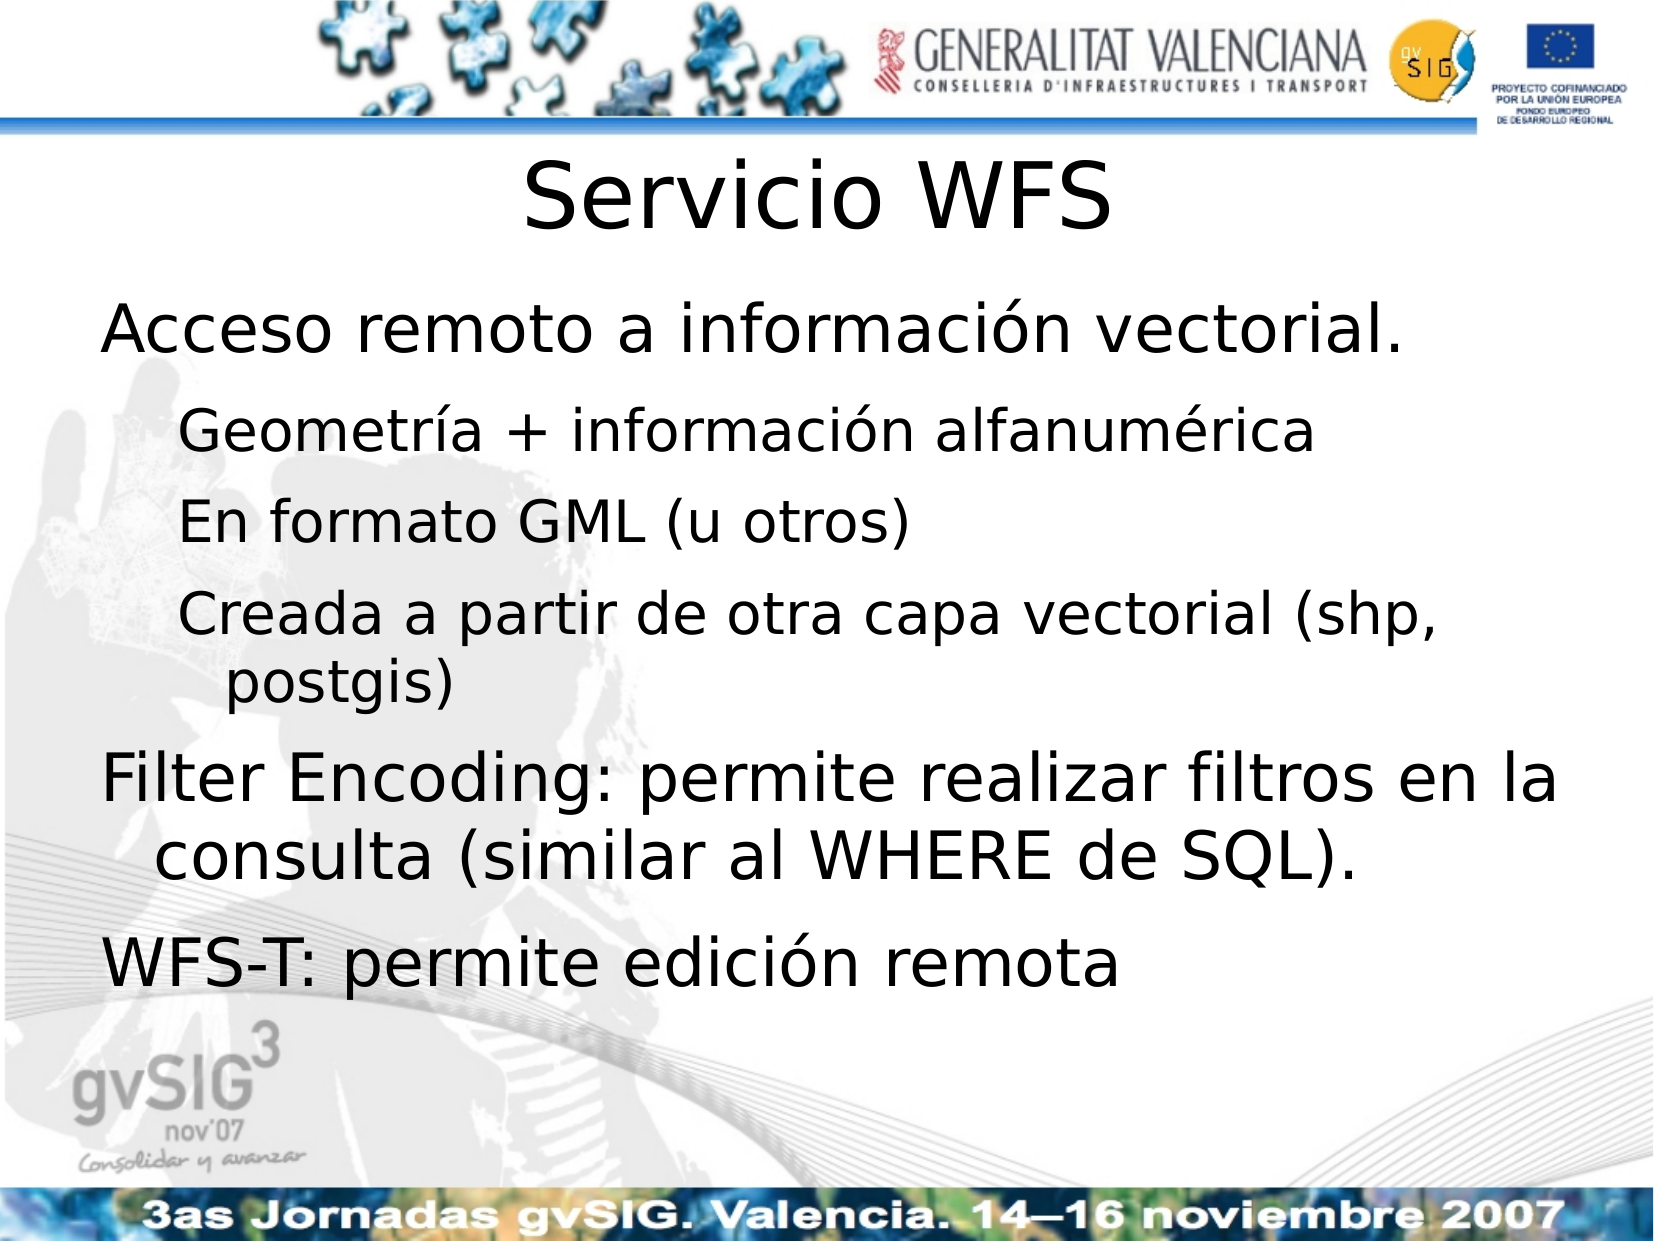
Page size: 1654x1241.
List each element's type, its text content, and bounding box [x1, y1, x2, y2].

list Acceso remoto a información vectorial. Geometría + información alfanumérica En formato GML (u otros) Creada a partir de otra capa vectorial (shp, postgis) Filter Encoding: permite realizar filtros en la consulta (similar al WHERE de SQL). WFS-T: permite edición remota [82, 290, 1571, 1109]
title Servicio WFS [75, 92, 1563, 301]
picture [0, 0, 1654, 1241]
